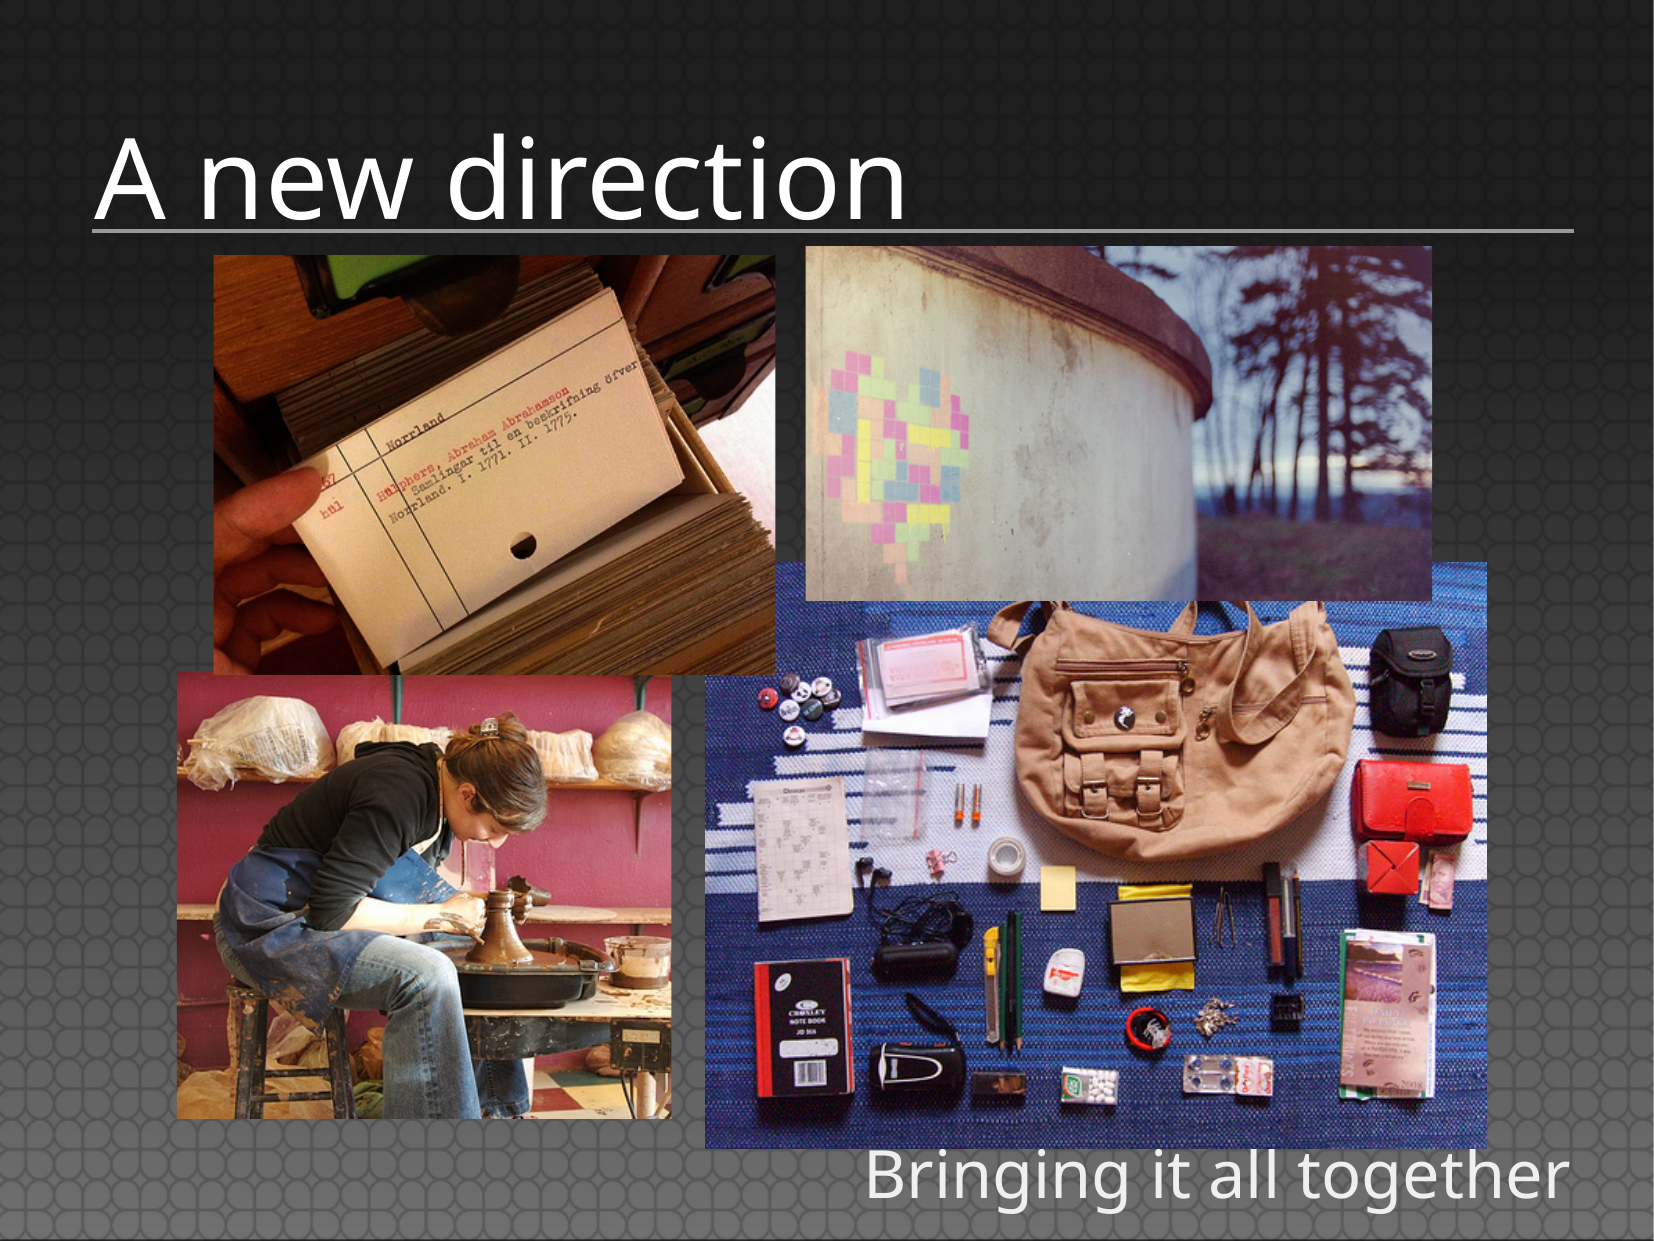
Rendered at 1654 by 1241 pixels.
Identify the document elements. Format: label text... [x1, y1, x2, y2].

list Bringing it all together [105, 1030, 1573, 1219]
title A new direction [94, 100, 1426, 251]
picture [0, 0, 1654, 1241]
